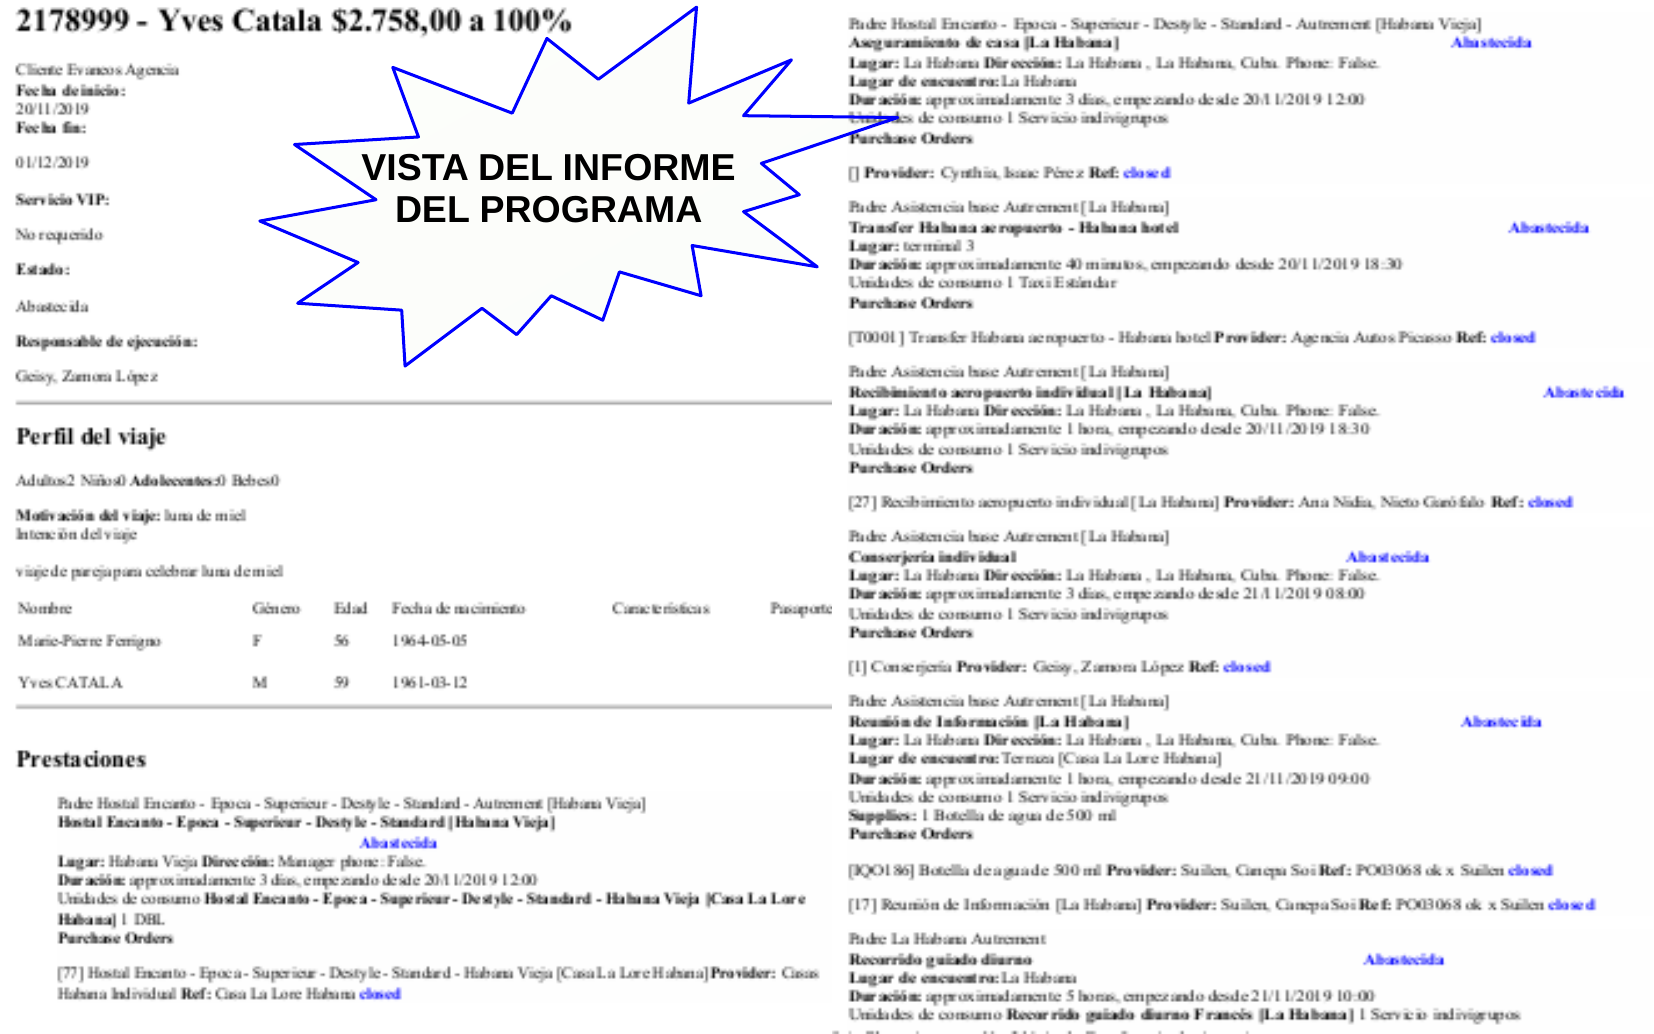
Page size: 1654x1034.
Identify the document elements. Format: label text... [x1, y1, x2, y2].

picture [0, 0, 1654, 1034]
text_box VISTA DEL INFORME DEL PROGRAMA [259, 7, 898, 367]
